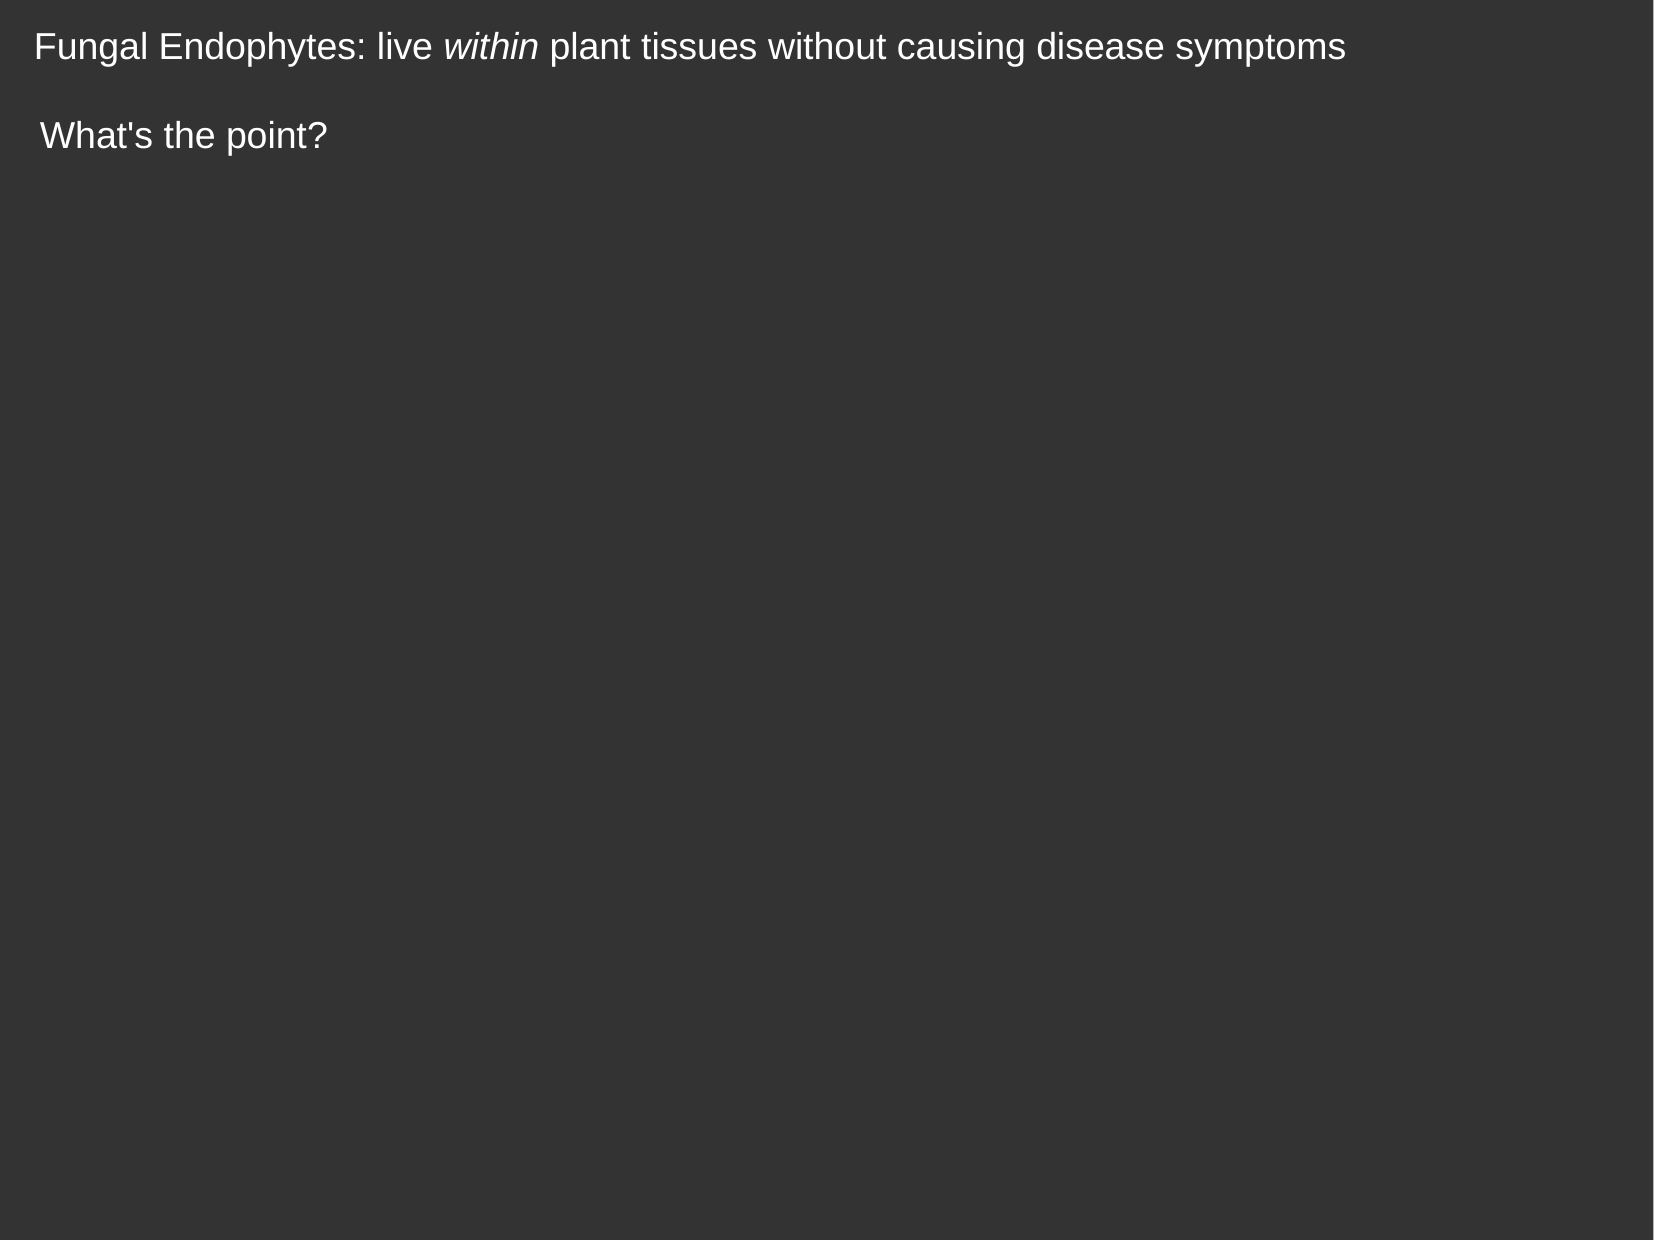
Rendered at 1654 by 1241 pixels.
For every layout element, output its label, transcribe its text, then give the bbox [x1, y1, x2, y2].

text_box Fungal Endophytes: live within plant tissues without causing disease symptoms [19, 17, 1622, 75]
text_box What's the point? [25, 107, 1629, 165]
